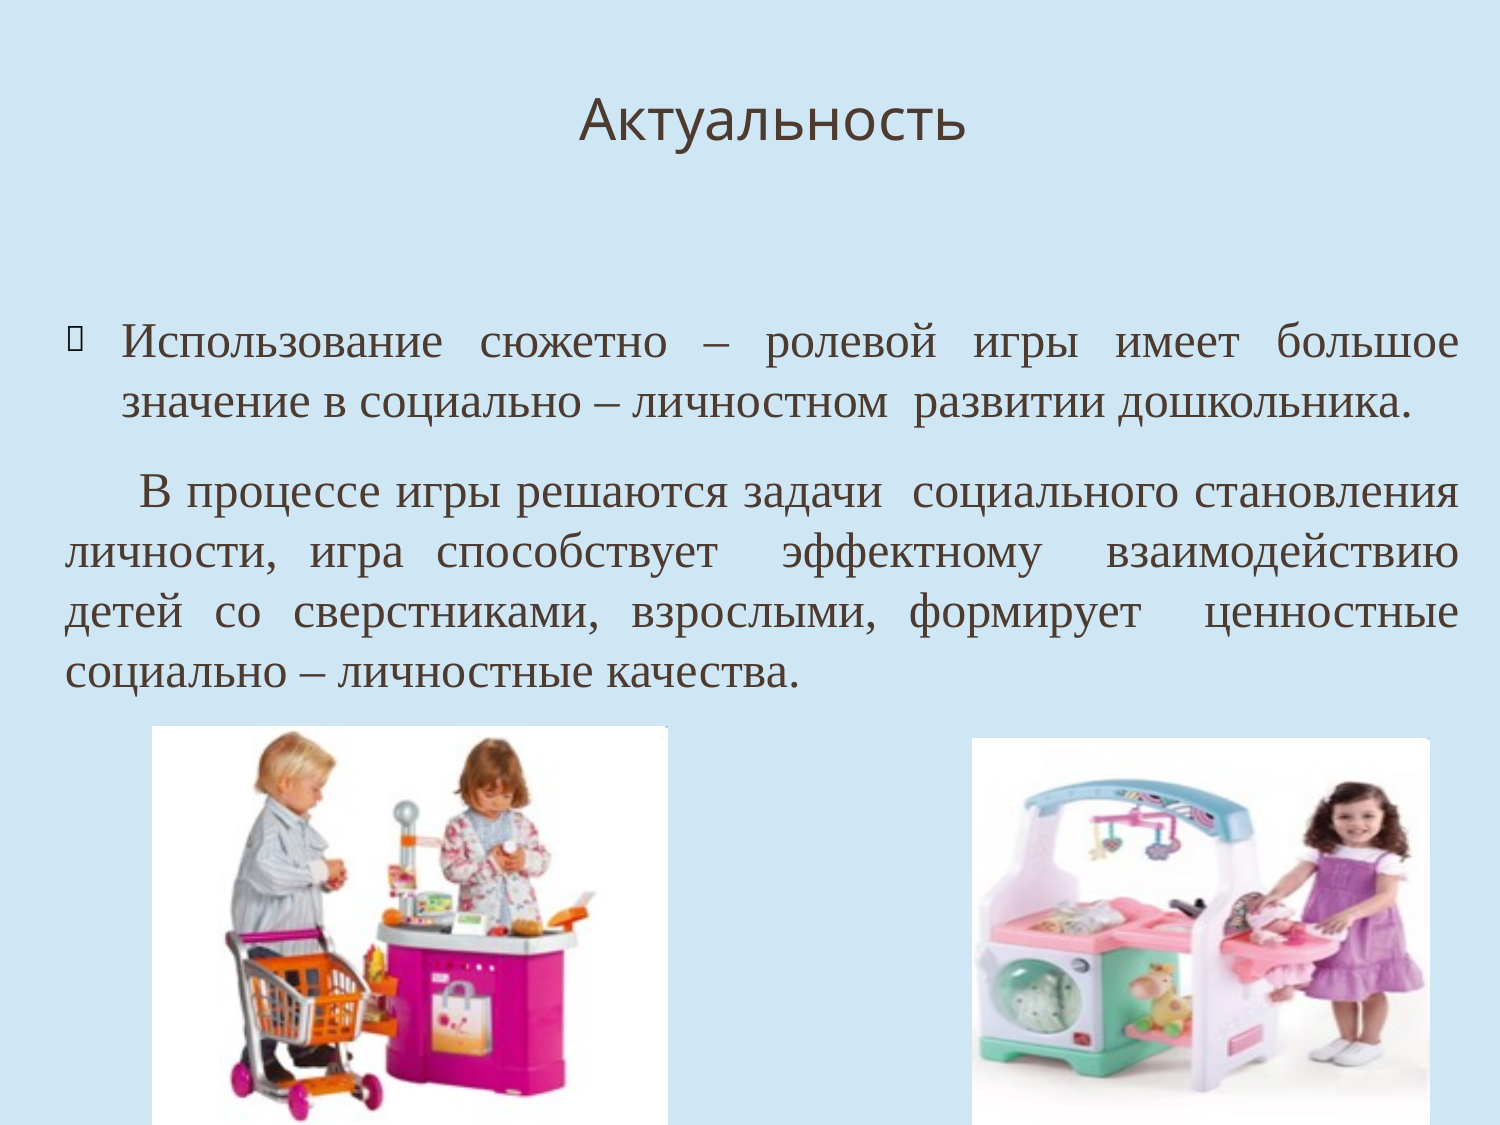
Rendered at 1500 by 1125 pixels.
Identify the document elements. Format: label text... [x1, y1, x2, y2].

title Актуальность [50, 75, 1480, 217]
list Использование сюжетно – ролевой игры имеет большое значение в социально – личностном развитии дошкольника. В процессе игры решаются задачи социального становления личности, игра способствует эффектному взаимодействию детей со сверстниками, взрослыми, формирует ценностные социально – личностные качества. [50, 210, 1475, 821]
picture [972, 738, 1430, 1125]
picture [152, 726, 668, 1125]
